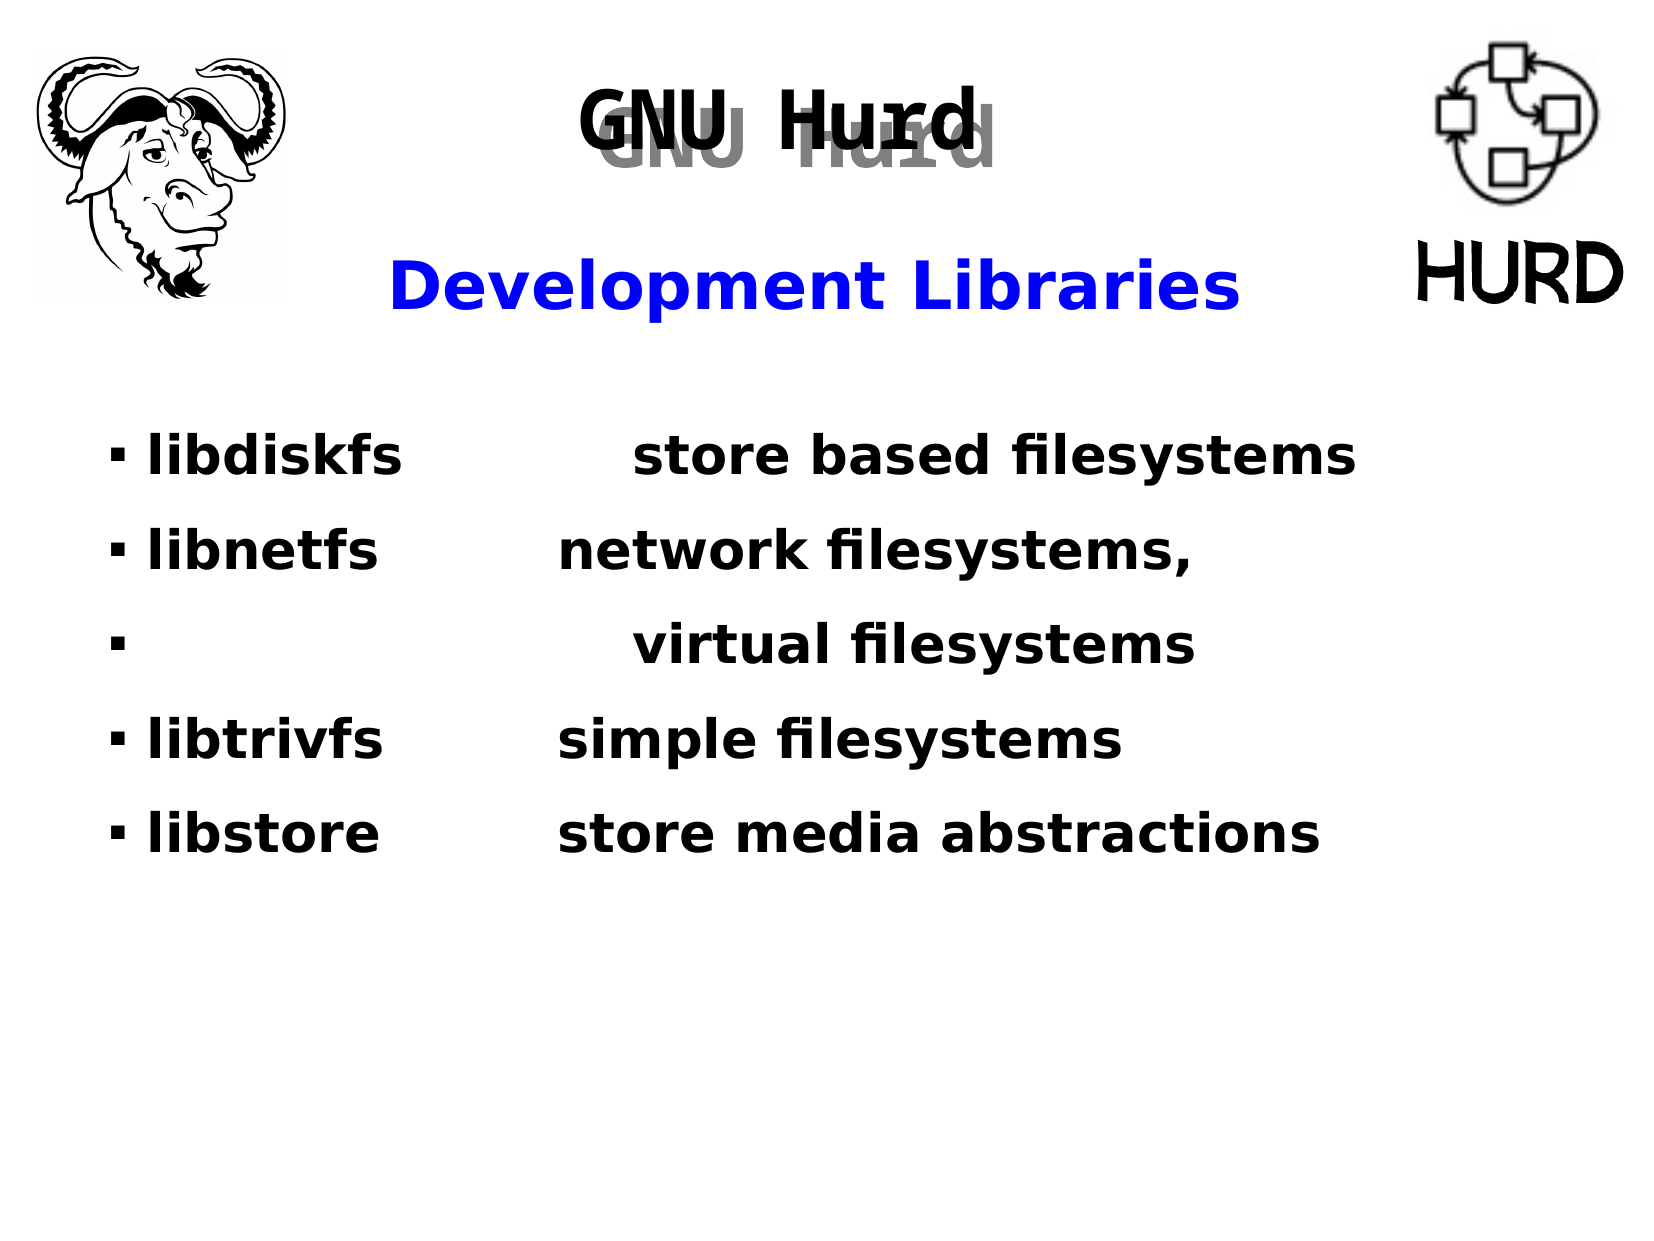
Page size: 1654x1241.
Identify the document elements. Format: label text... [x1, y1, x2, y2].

picture [1428, 17, 1618, 224]
text_box GNU Hurd [578, 60, 1028, 158]
picture [33, 50, 289, 305]
text_box Development Libraries [387, 208, 1372, 310]
picture [1409, 238, 1628, 309]
text_box libdiskfs store based filesystems libnetfs network filesystems, virtual filesystems libtrivfs simple filesystems libstore store media abstractions [40, 393, 1599, 835]
